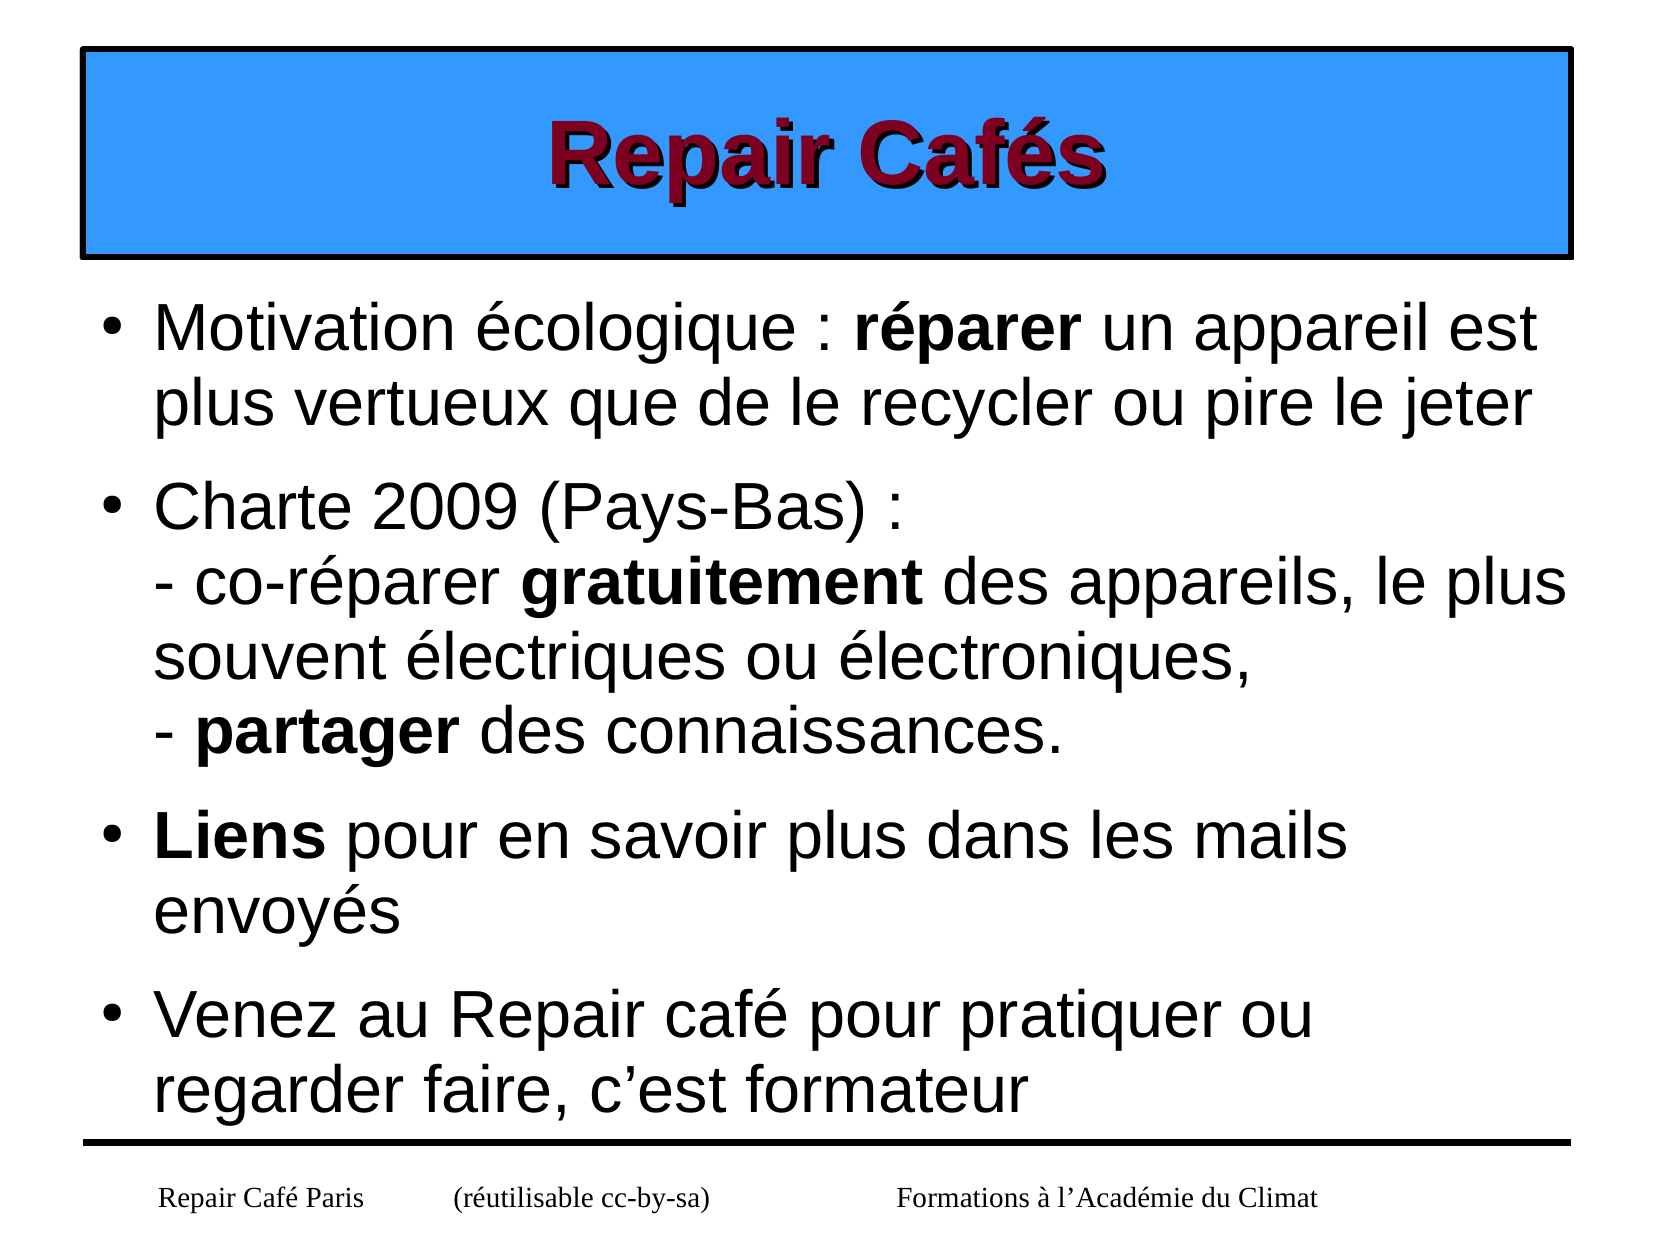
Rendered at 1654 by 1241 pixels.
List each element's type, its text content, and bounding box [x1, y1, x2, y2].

title Repair Cafés [82, 49, 1571, 257]
list Motivation écologique : réparer un appareil est plus vertueux que de le recycler ou pire le jeter Charte 2009 (Pays-Bas) : - co-réparer gratuitement des appareils, le plus souvent électriques ou électroniques, - partager des connaissances. Liens pour en savoir plus dans les mails envoyés Venez au Repair café pour pratiquer ou regarder faire, c’est formateur [82, 290, 1571, 1127]
